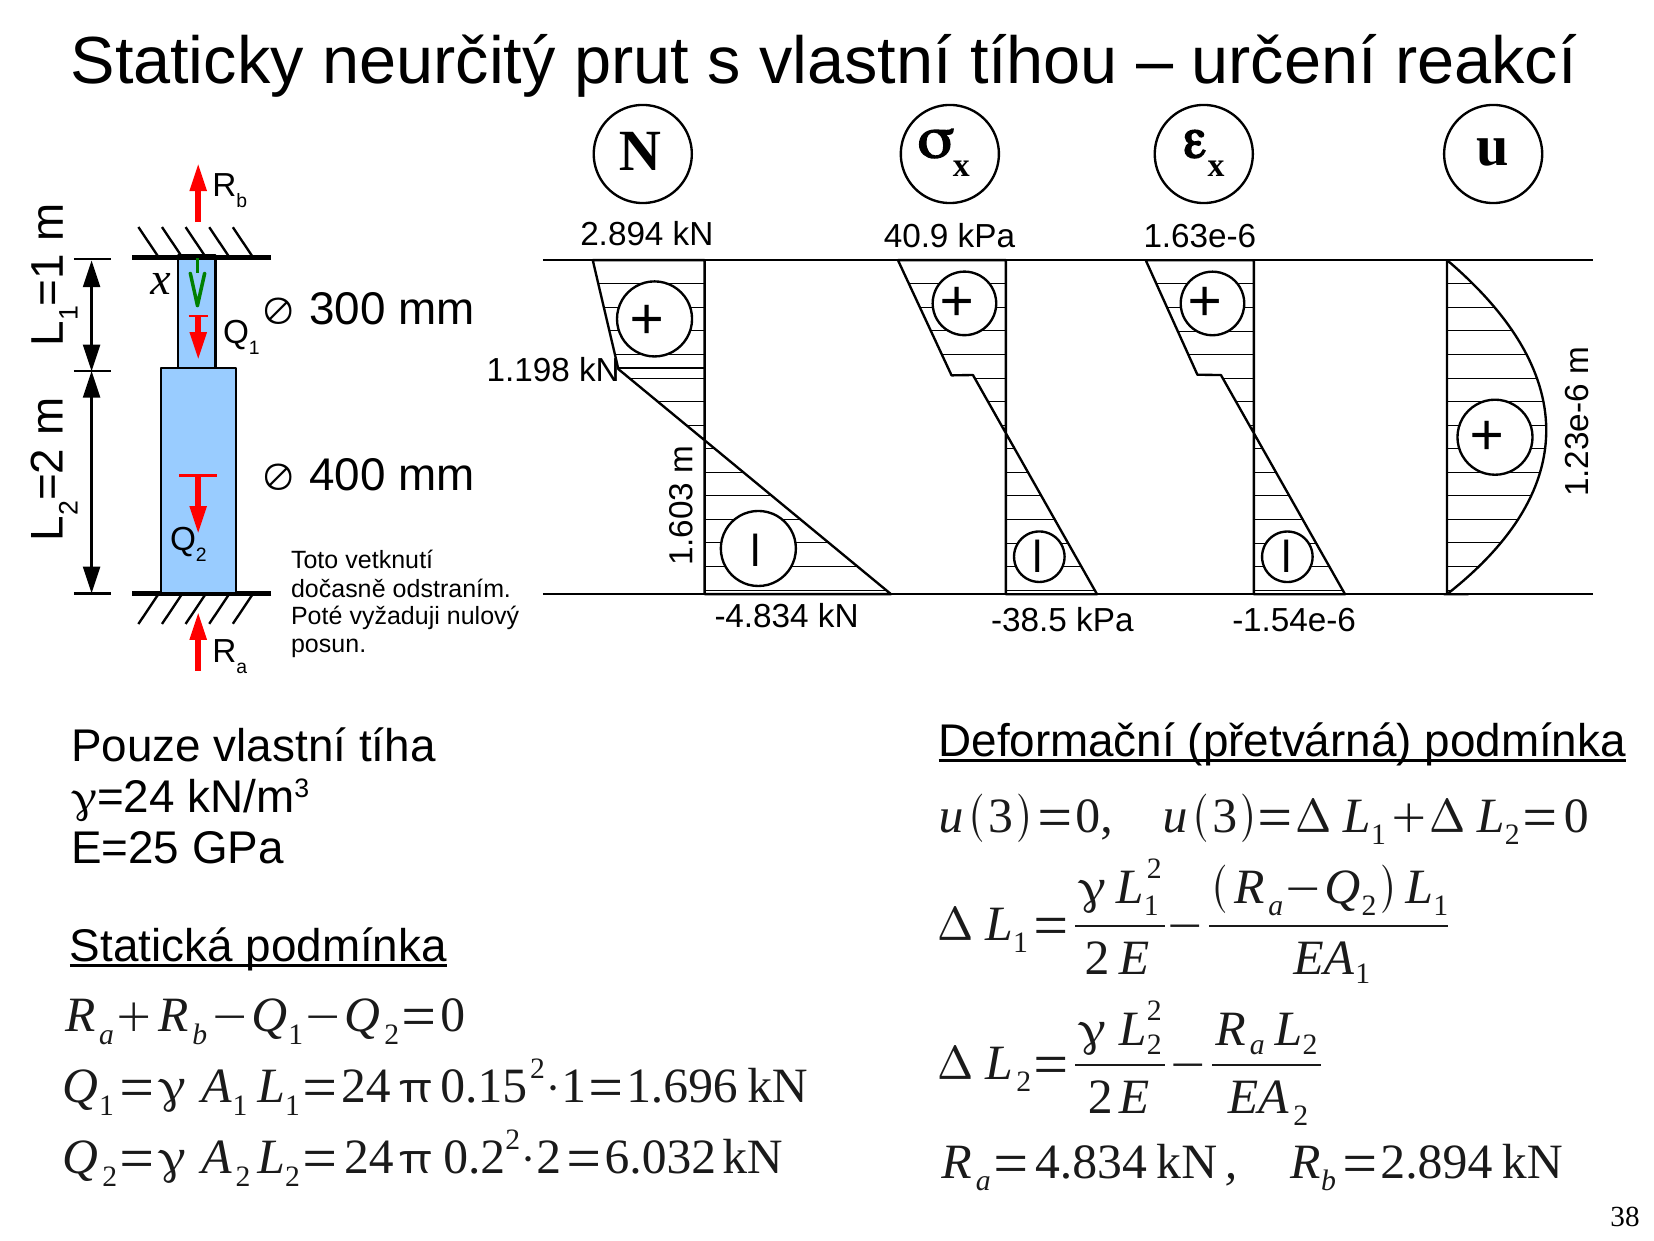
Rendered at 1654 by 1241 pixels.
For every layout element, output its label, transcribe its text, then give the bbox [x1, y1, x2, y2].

text_box L1=1 m [13, 173, 96, 362]
text_box – [992, 525, 1081, 588]
text_box Deformační (přetvárná) podmínka [923, 707, 1654, 783]
text_box [1245, 151, 1253, 181]
text_box L2=2 m [13, 368, 96, 556]
text_box Q2 [155, 513, 222, 577]
text_box [1443, 260, 1547, 595]
text_box 40.9 kPa [868, 210, 1030, 267]
text_box 2.894 kN [565, 207, 729, 264]
text_box [1253, 565, 1345, 593]
text_box + [916, 270, 1004, 334]
text_box sx [902, 97, 990, 203]
text_box Toto vetknutí dočasně odstraním. Poté vyžaduji nulový posun. [276, 538, 539, 679]
text_box Rb [197, 158, 262, 222]
text_box [897, 260, 1058, 525]
text_box [1005, 565, 1097, 594]
text_box + [606, 287, 694, 352]
text_box Ra [197, 625, 262, 689]
text_box – [712, 518, 798, 581]
text_box [619, 104, 667, 111]
text_box N [604, 111, 676, 202]
text_box 1.23e-6 m [1550, 334, 1607, 512]
text_box [628, 369, 705, 400]
text_box [1524, 115, 1543, 193]
text_box 1.603 m [655, 393, 712, 581]
text_box Æ 400 mm [245, 441, 491, 517]
text_box [990, 125, 999, 183]
text_box [593, 123, 604, 185]
text_box 1.198 kN [471, 344, 628, 401]
chart [43, 988, 820, 1193]
text_box [704, 446, 892, 595]
text_box [1154, 151, 1167, 187]
text_box + [1164, 270, 1252, 334]
text_box + [1446, 403, 1534, 468]
text_box [1148, 267, 1306, 525]
text_box [201, 317, 208, 332]
text_box Statická podmínka [55, 912, 566, 1001]
text_box Pouze vlastní tíha g=24 kN/m3 E=25 GPa [56, 712, 451, 902]
text_box ex [1167, 97, 1245, 203]
text_box – [1240, 525, 1329, 588]
text_box 1.63e-6 [1128, 210, 1269, 267]
text_box [1444, 116, 1461, 192]
text_box -38.5 kPa [976, 594, 1148, 651]
text_box [160, 260, 236, 594]
text_box [593, 264, 705, 367]
text_box -4.834 kN [699, 589, 874, 647]
text_box -1.54e-6 [1217, 593, 1369, 650]
text_box u [1461, 106, 1524, 198]
text_box [676, 117, 692, 191]
text_box x [135, 246, 186, 316]
text_box [1471, 198, 1515, 204]
text_box Æ 300 mm [245, 276, 491, 351]
title Staticky neurčitý prut s vlastní tíhou – určení reakcí [37, 0, 1613, 151]
chart [919, 788, 1600, 1197]
text_box Q1 [208, 306, 275, 370]
